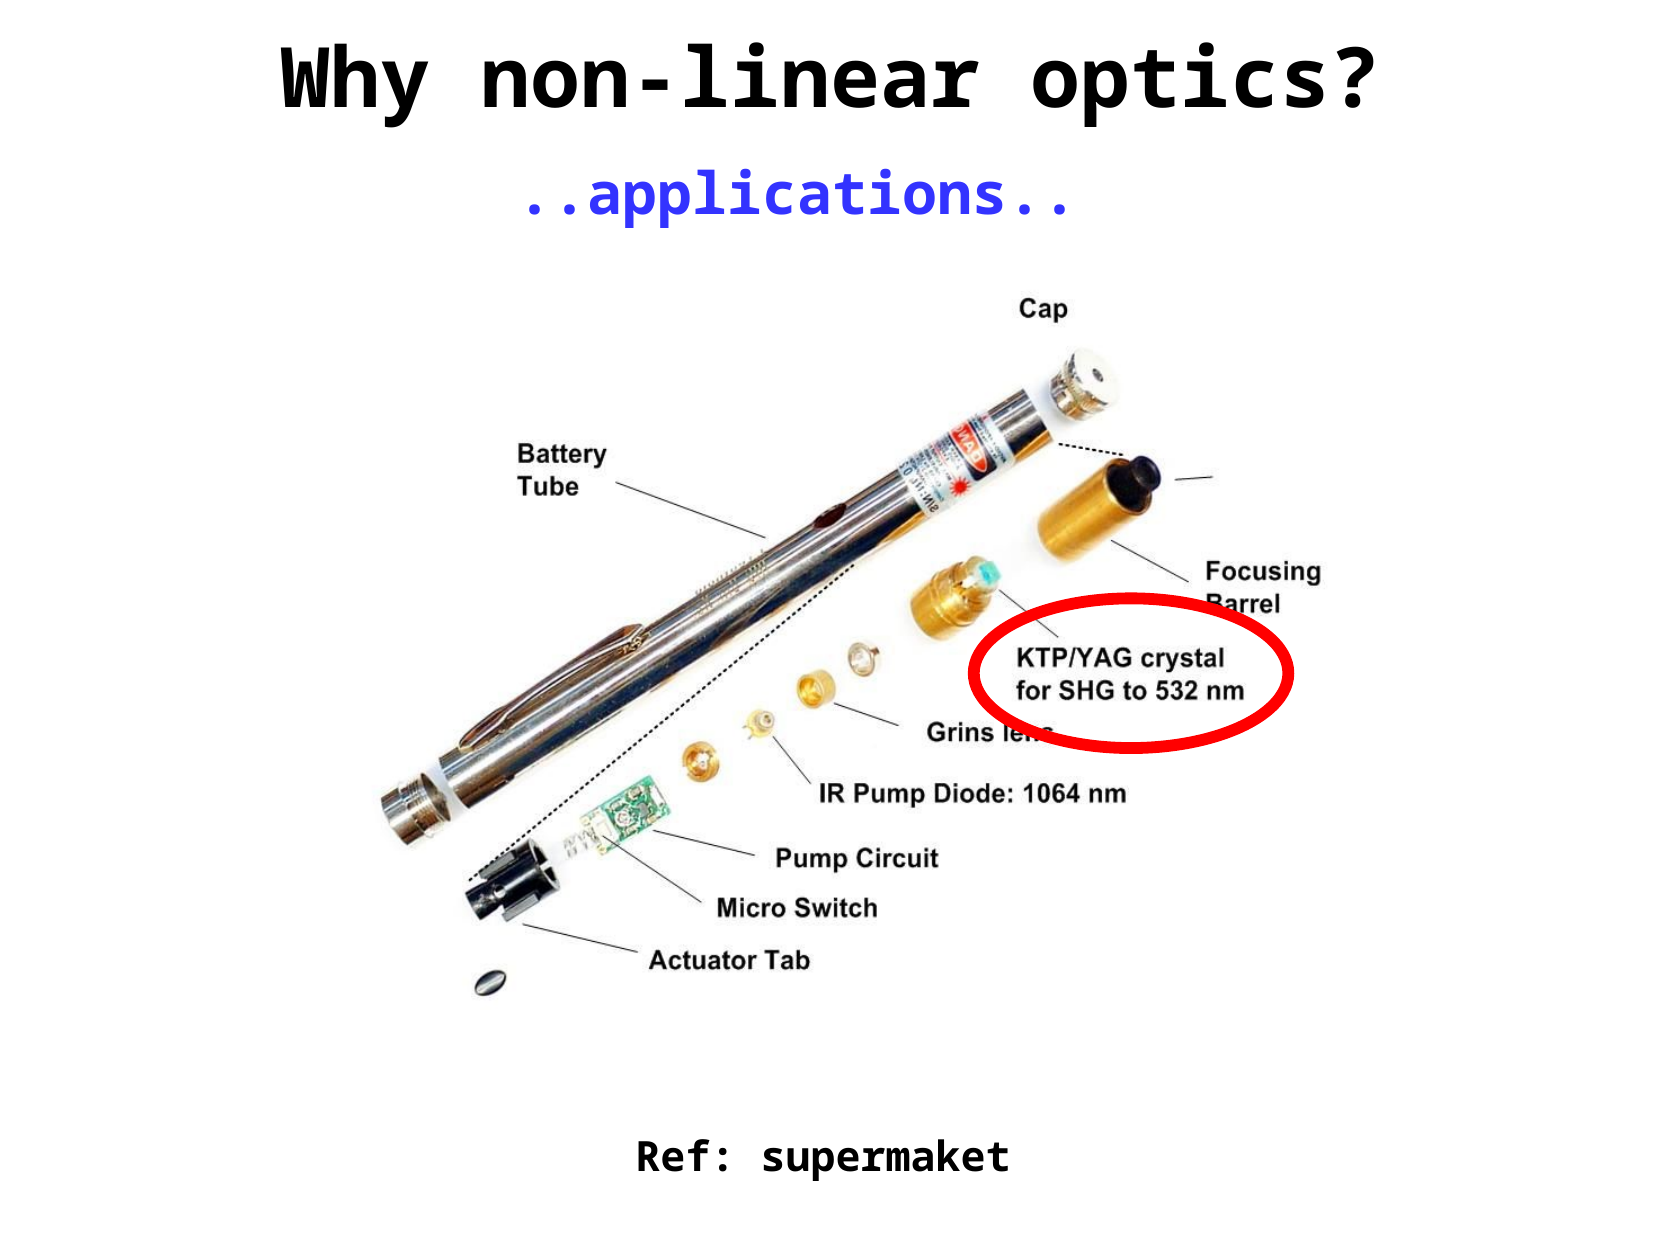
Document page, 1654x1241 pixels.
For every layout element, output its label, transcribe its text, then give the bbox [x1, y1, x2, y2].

picture [300, 262, 1351, 1052]
title Why non-linear optics? [161, 27, 1465, 124]
text_box Ref: supermaket [600, 1125, 1036, 1186]
text_box ..applications.. [480, 143, 1081, 241]
